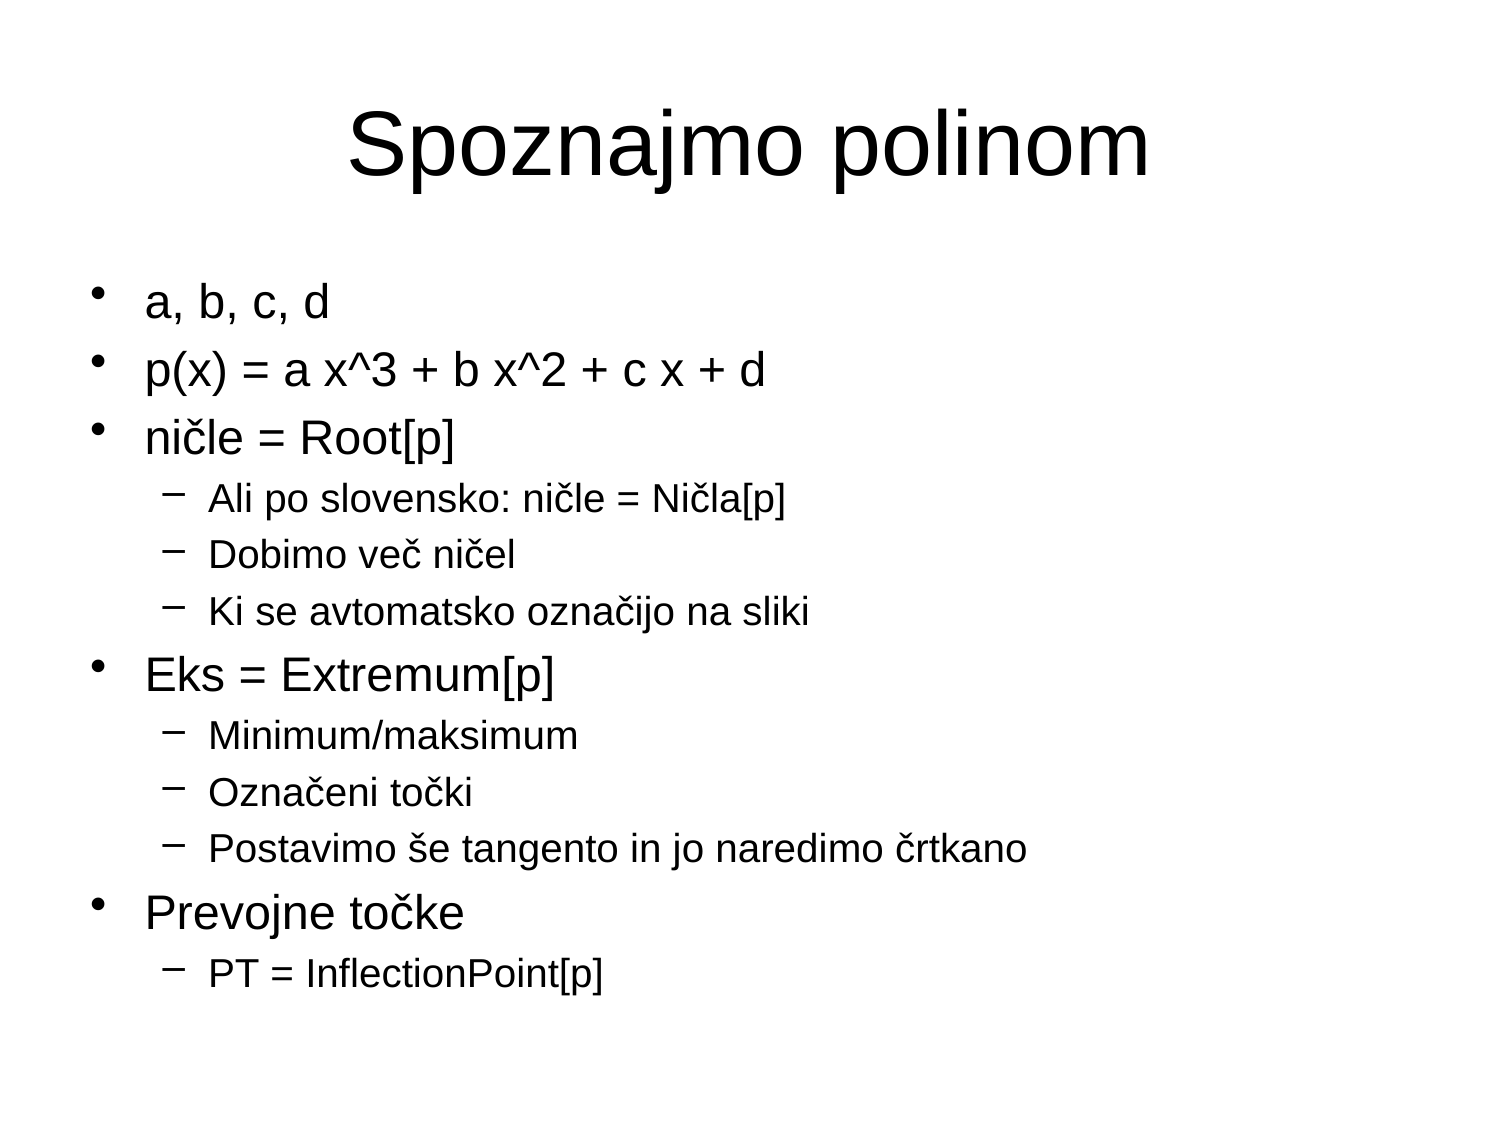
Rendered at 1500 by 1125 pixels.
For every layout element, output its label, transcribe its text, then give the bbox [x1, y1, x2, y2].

title Spoznajmo polinom [75, 45, 1425, 233]
list a, b, c, d p(x) = a x^3 + b x^2 + c x + d ničle = Root[p] Ali po slovensko: ničle = Ničla[p] Dobimo več ničel Ki se avtomatsko označijo na sliki Eks = Extremum[p] Minimum/maksimum Označeni točki Postavimo še tangento in jo naredimo črtkano Prevojne točke PT = InflectionPoint[p] [75, 262, 1425, 1005]
